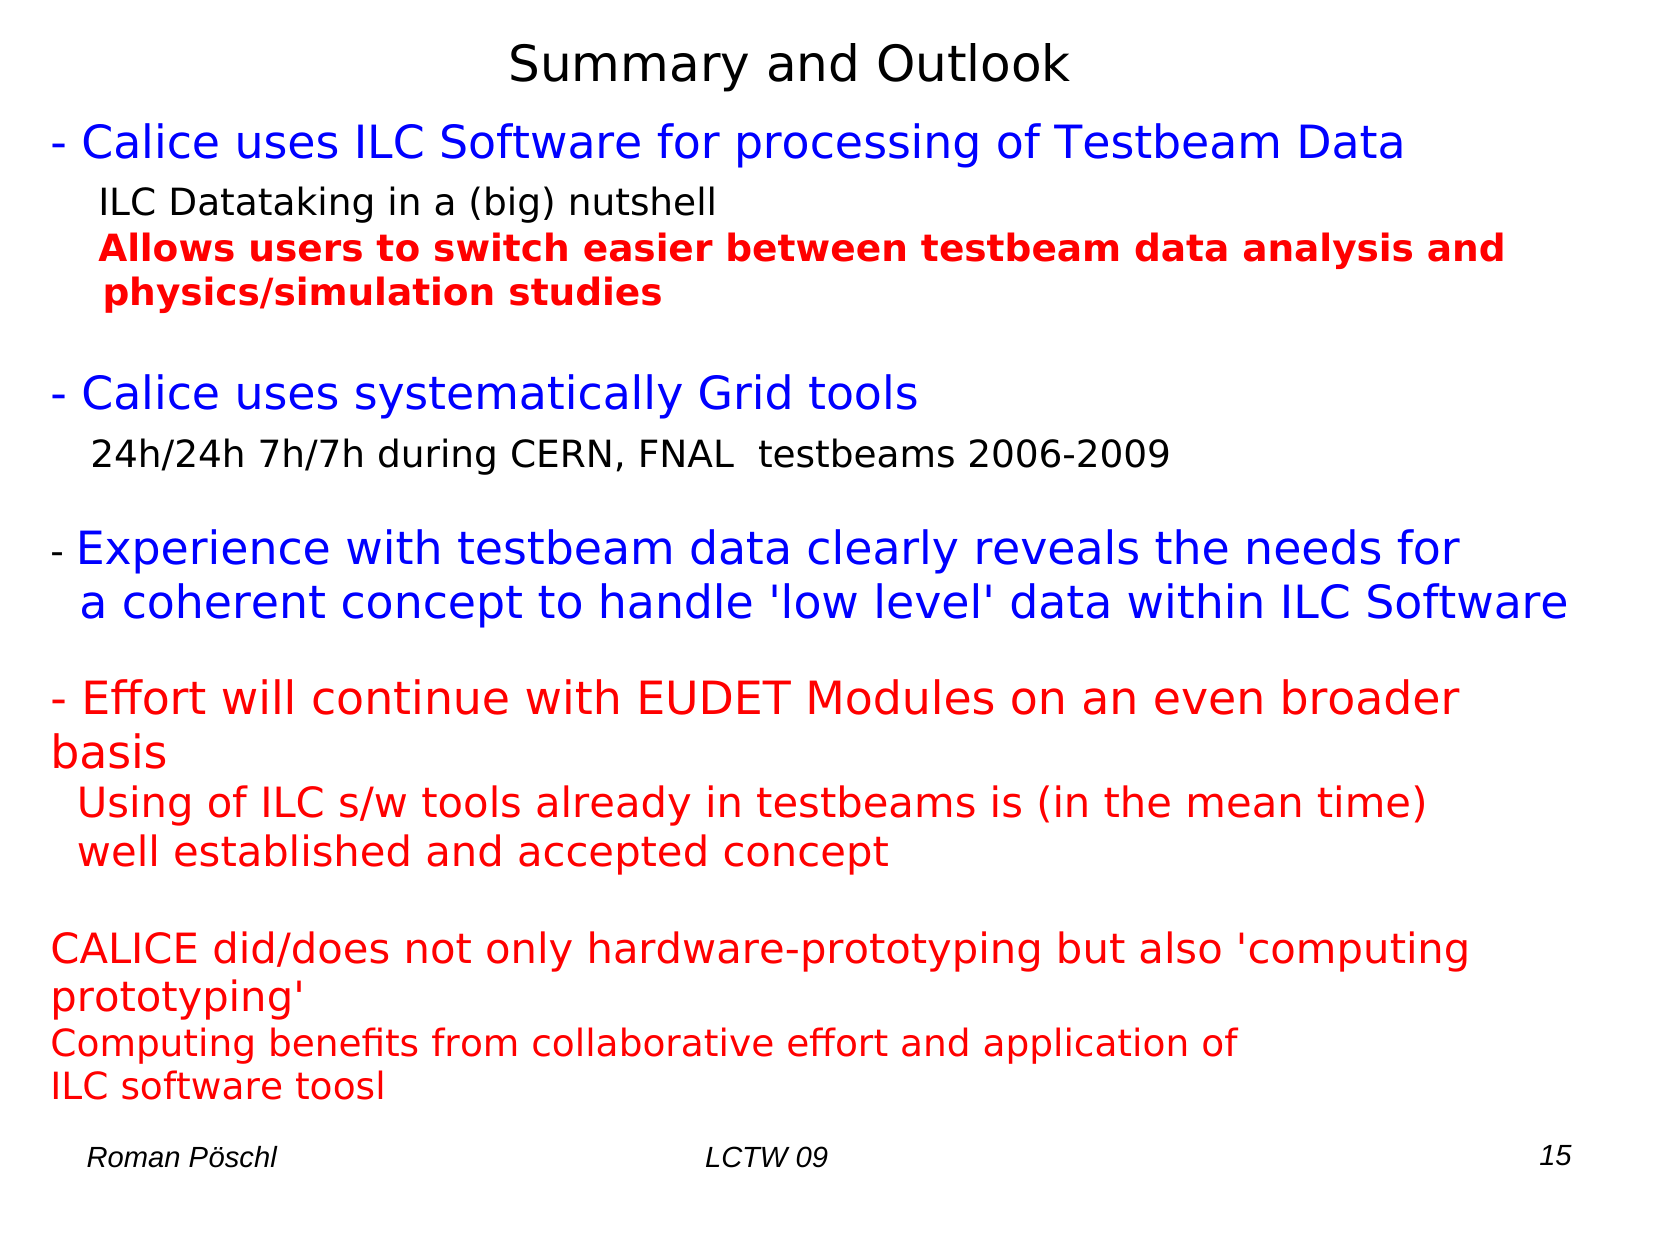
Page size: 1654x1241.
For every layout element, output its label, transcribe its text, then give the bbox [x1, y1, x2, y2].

text_box - Calice uses ILC Software for processing of Testbeam Data ILC Datataking in a (big) nutshell Allows users to switch easier between testbeam data analysis and physics/simulation studies - Calice uses systematically Grid tools 24h/24h 7h/7h during CERN, FNAL testbeams 2006-2009 - Experience with testbeam data clearly reveals the needs for a coherent concept to handle 'low level' data within ILC Software - Effort will continue with EUDET Modules on an even broader basis Using of ILC s/w tools already in testbeams is (in the mean time) well established and accepted concept CALICE did/does not only hardware-prototyping but also 'computing prototyping' Computing benefits from collaborative effort and application of ILC software toosl [50, 115, 1571, 1241]
text_box Summary and Outlook [508, 34, 1060, 93]
